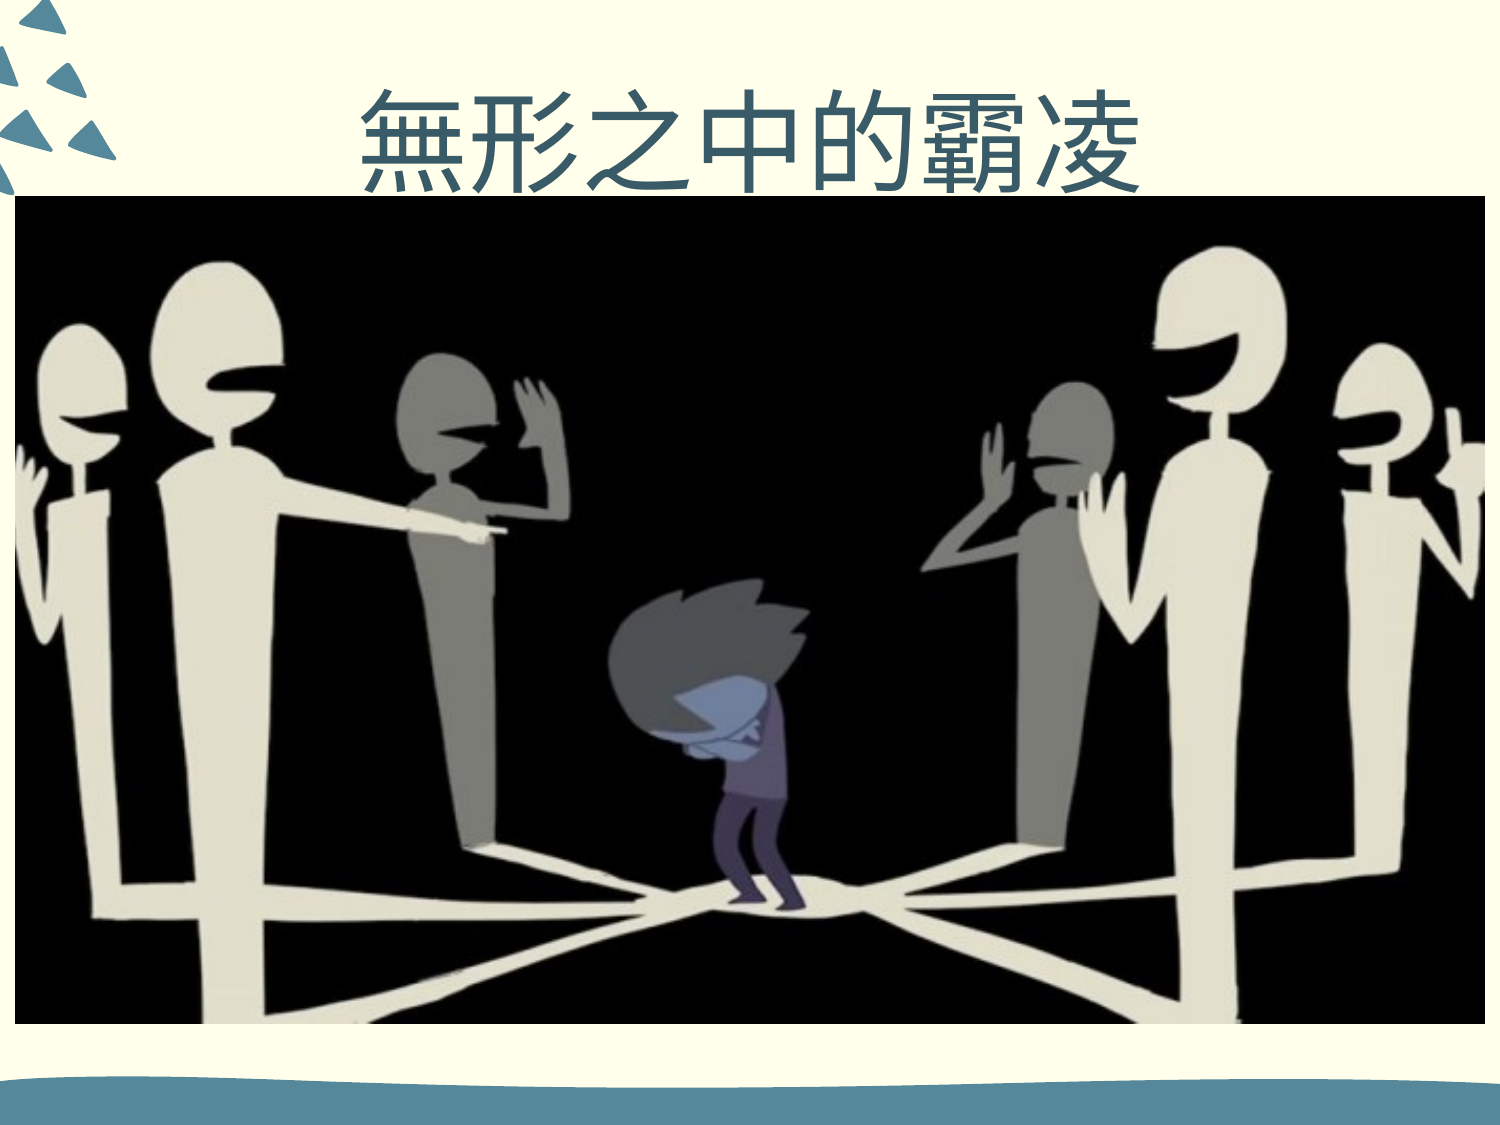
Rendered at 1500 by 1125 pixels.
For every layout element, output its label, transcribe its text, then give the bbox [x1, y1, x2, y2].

text_box [0, 109, 53, 152]
text_box [46, 62, 87, 99]
title 無形之中的霸凌 [75, 45, 1425, 196]
text_box [19, 0, 67, 35]
text_box [0, 163, 15, 196]
text_box [0, 46, 19, 87]
text_box [68, 120, 117, 161]
picture [15, 196, 1485, 1024]
text_box [0, 1076, 1500, 1125]
